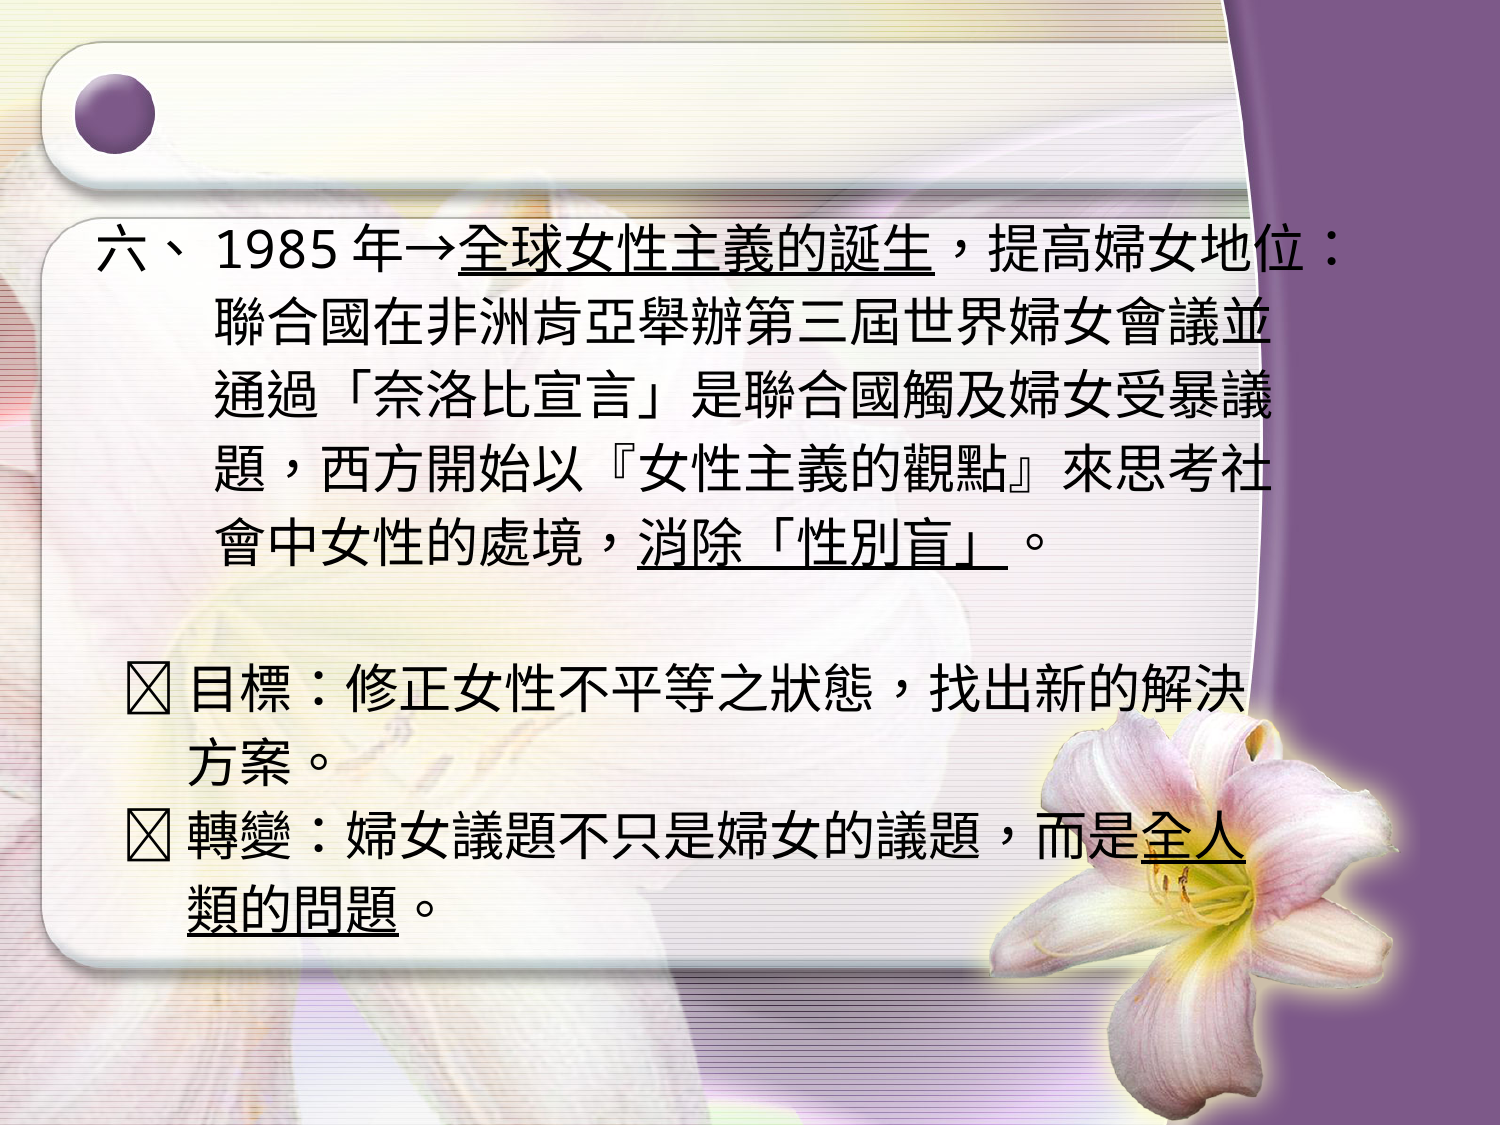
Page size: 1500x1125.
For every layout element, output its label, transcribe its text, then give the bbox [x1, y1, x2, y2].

list 六、1985年→全球女性主義的誕生，提高婦女地位： 聯合國在非洲肯亞舉辦第三屆世界婦女會議並 通過「奈洛比宣言」是聯合國觸及婦女受暴議 題，西方開始以『女性主義的觀點』來思考社 會中女性的處境，消除「性別盲」。 目標：修正女性不平等之狀態，找出新的解決 方案。 轉變：婦女議題不只是婦女的議題，而是全人 類的問題。 [29, 220, 1350, 1095]
